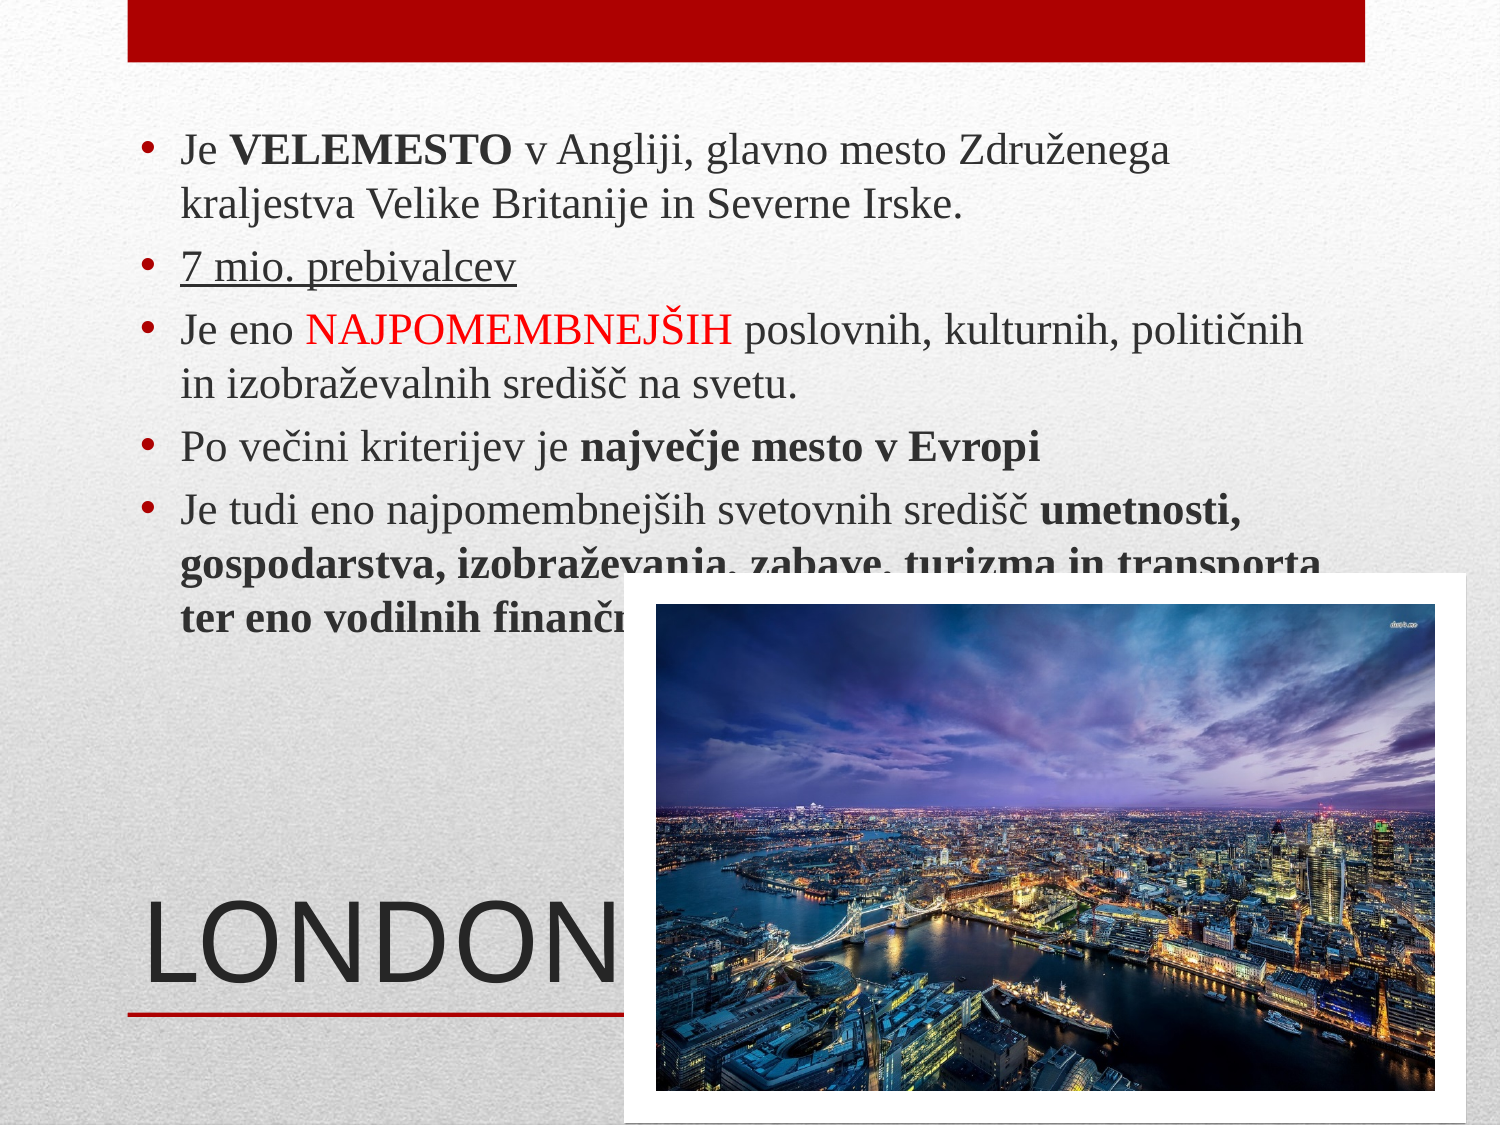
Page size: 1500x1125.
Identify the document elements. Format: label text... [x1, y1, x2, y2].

title LONDON [125, 750, 624, 1013]
picture [0, 0, 1500, 1125]
list Je VELEMESTO v Angliji, glavno mesto Združenega kraljestva Velike Britanije in Severne Irske. 7 mio. prebivalcev Je eno NAJPOMEMBNEJŠIH poslovnih, kulturnih, političnih in izobraževalnih središč na svetu. Po večini kriterijev je največje mesto v Evropi Je tudi eno najpomembnejših svetovnih središč umetnosti, gospodarstva, izobraževanja, zabave, turizma in transporta ter eno vodilnih finančnih središč. [125, 112, 1363, 657]
picture [655, 603, 1436, 1092]
